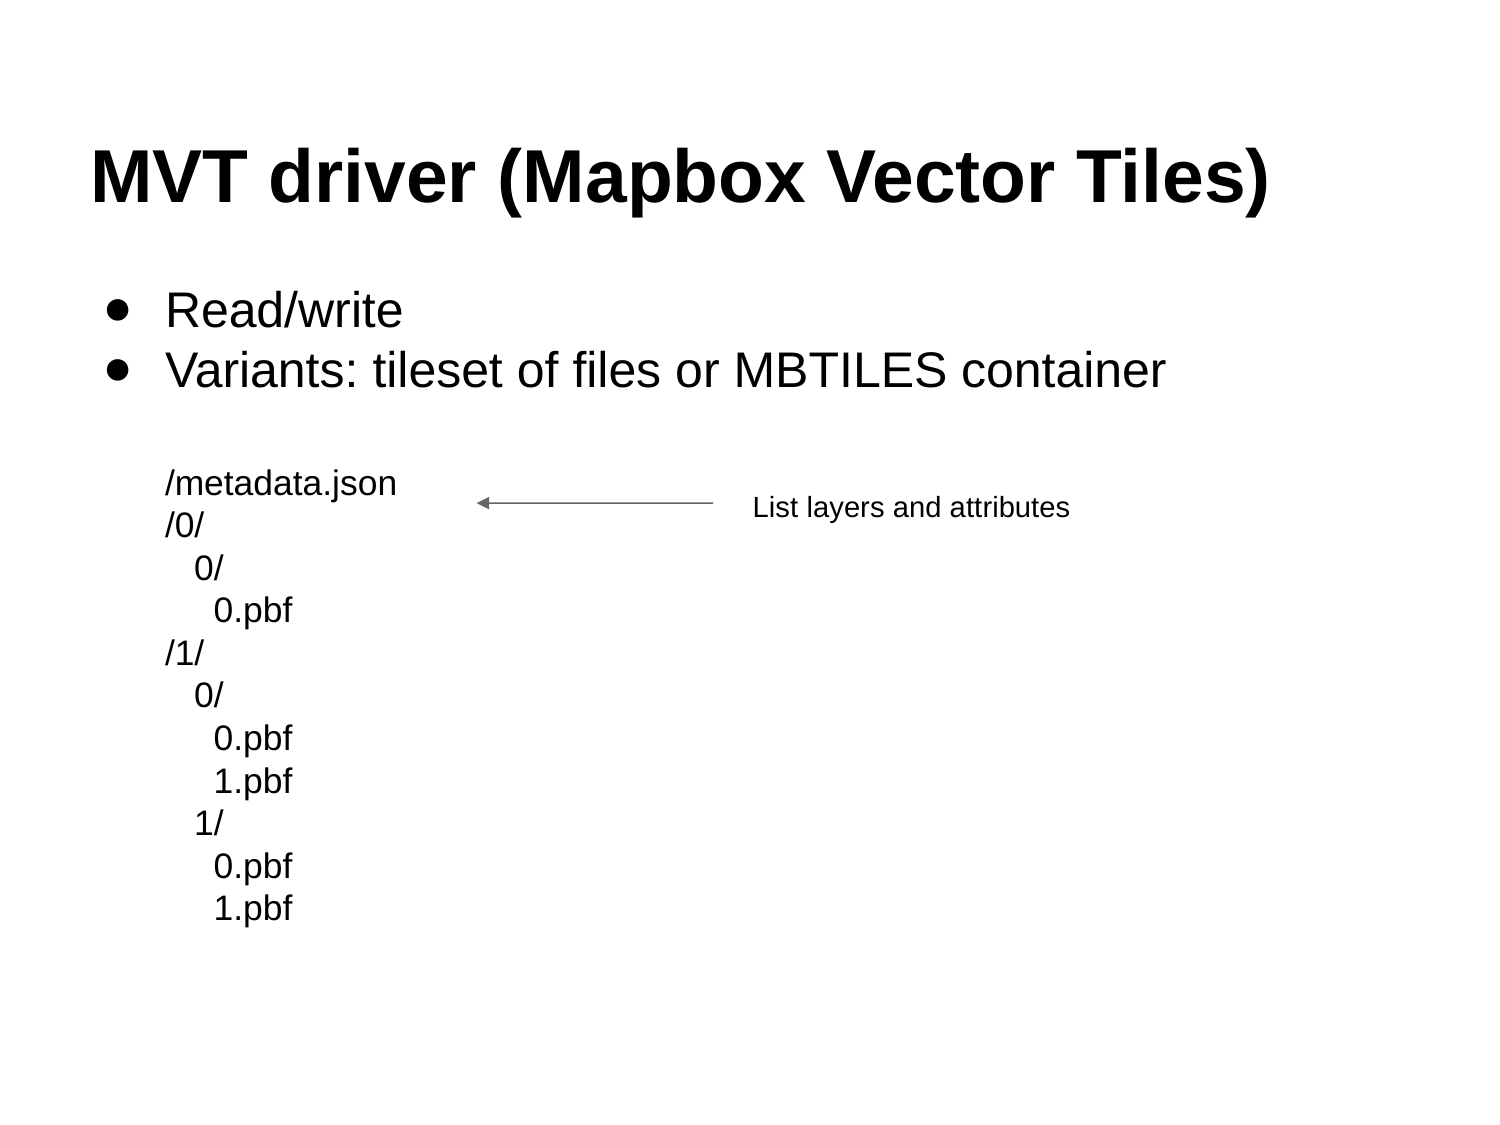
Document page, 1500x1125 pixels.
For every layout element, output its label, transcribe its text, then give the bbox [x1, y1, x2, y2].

text_box List layers and attributes [737, 473, 1115, 546]
list Read/write Variants: tileset of files or MBTILES container /metadata.json /0/ 0/ 0.pbf /1/ 0/ 0.pbf 1.pbf 1/ 0.pbf 1.pbf [75, 262, 1425, 1078]
title MVT driver (Mapbox Vector Tiles) [75, 45, 1425, 233]
